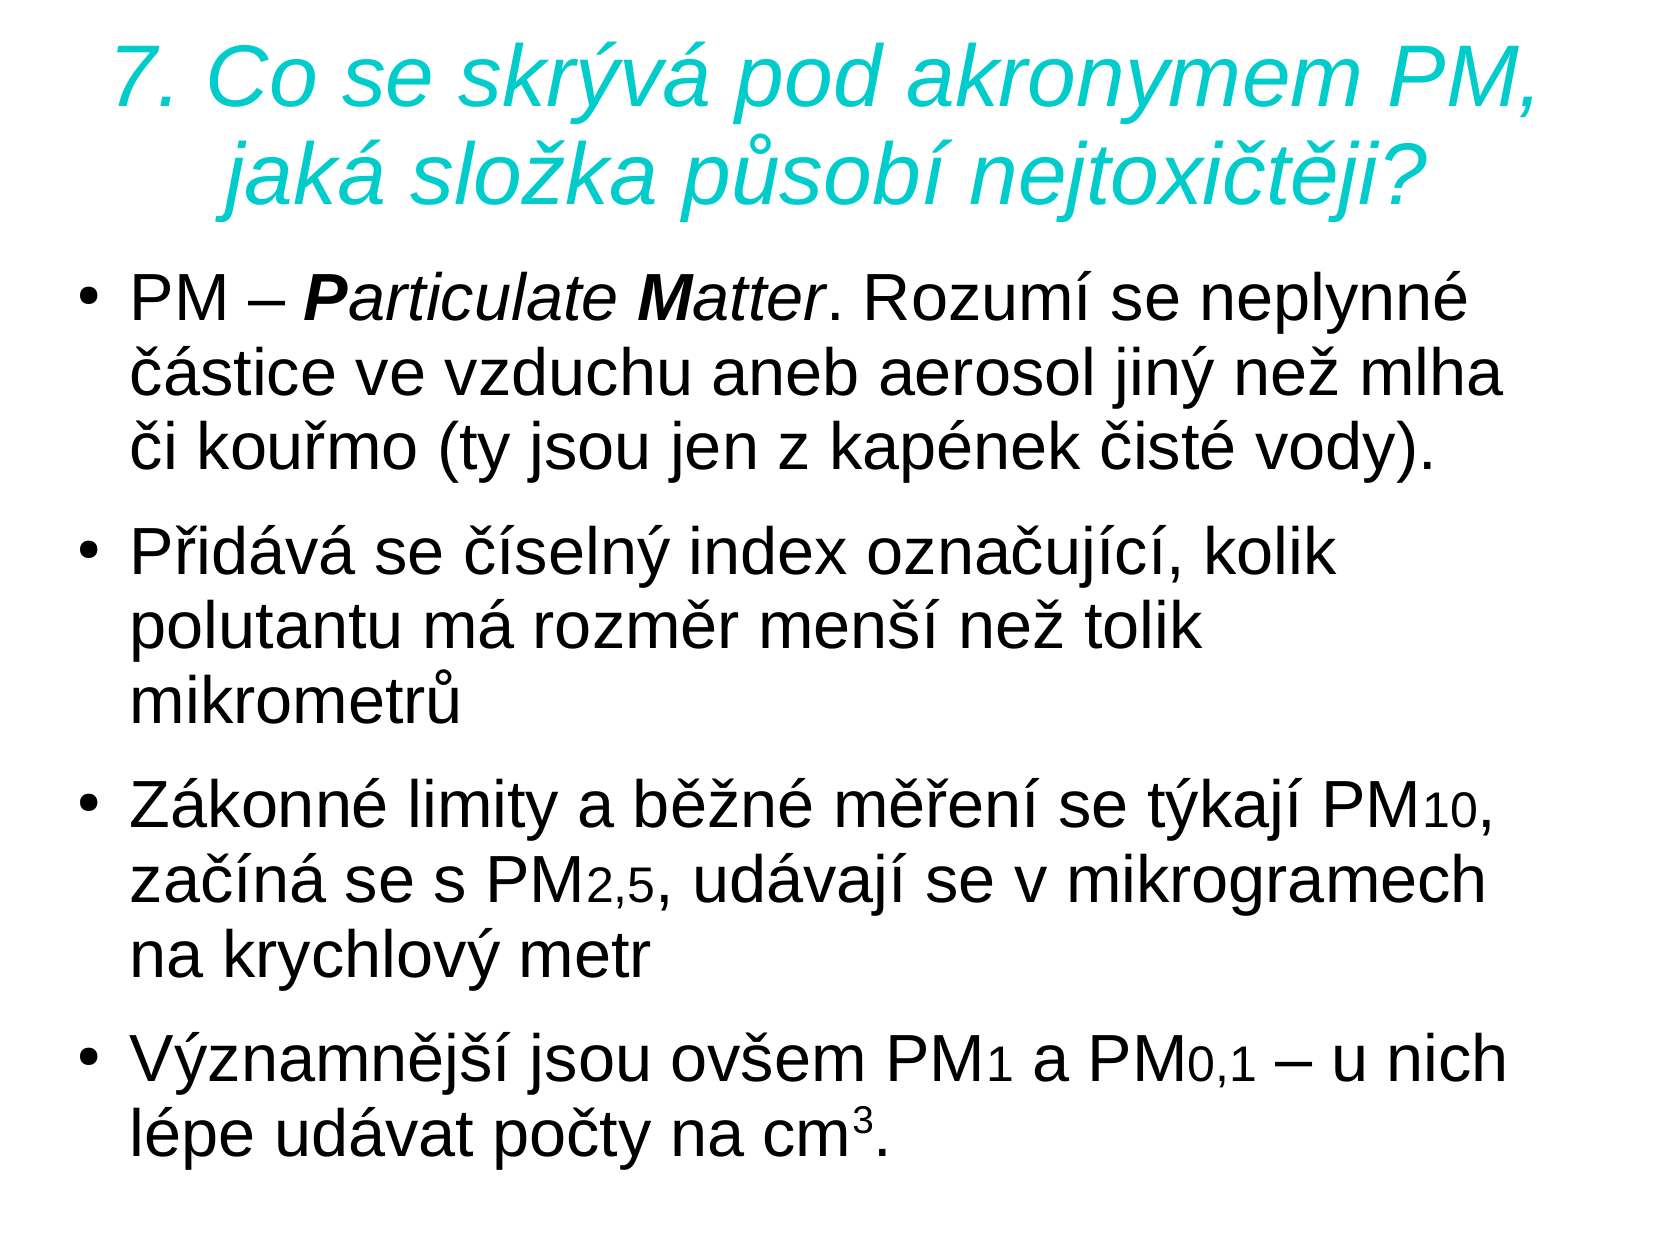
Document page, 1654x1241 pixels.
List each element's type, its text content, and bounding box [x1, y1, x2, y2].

list PM – Particulate Matter. Rozumí se neplynné částice ve vzduchu aneb aerosol jiný než mlha či kouřmo (ty jsou jen z kapének čisté vody). Přidává se číselný index označující, kolik polutantu má rozměr menší než tolik mikrometrů Zákonné limity a běžné měření se týkají PM10, začíná se s PM2,5, udávají se v mikrogramech na krychlový metr Významnější jsou ovšem PM1 a PM0,1 – u nich lépe udávat počty na cm3. [59, 259, 1548, 1174]
title 7. Co se skrývá pod akronymem PM, jaká složka působí nejtoxičtěji? [82, 0, 1571, 272]
